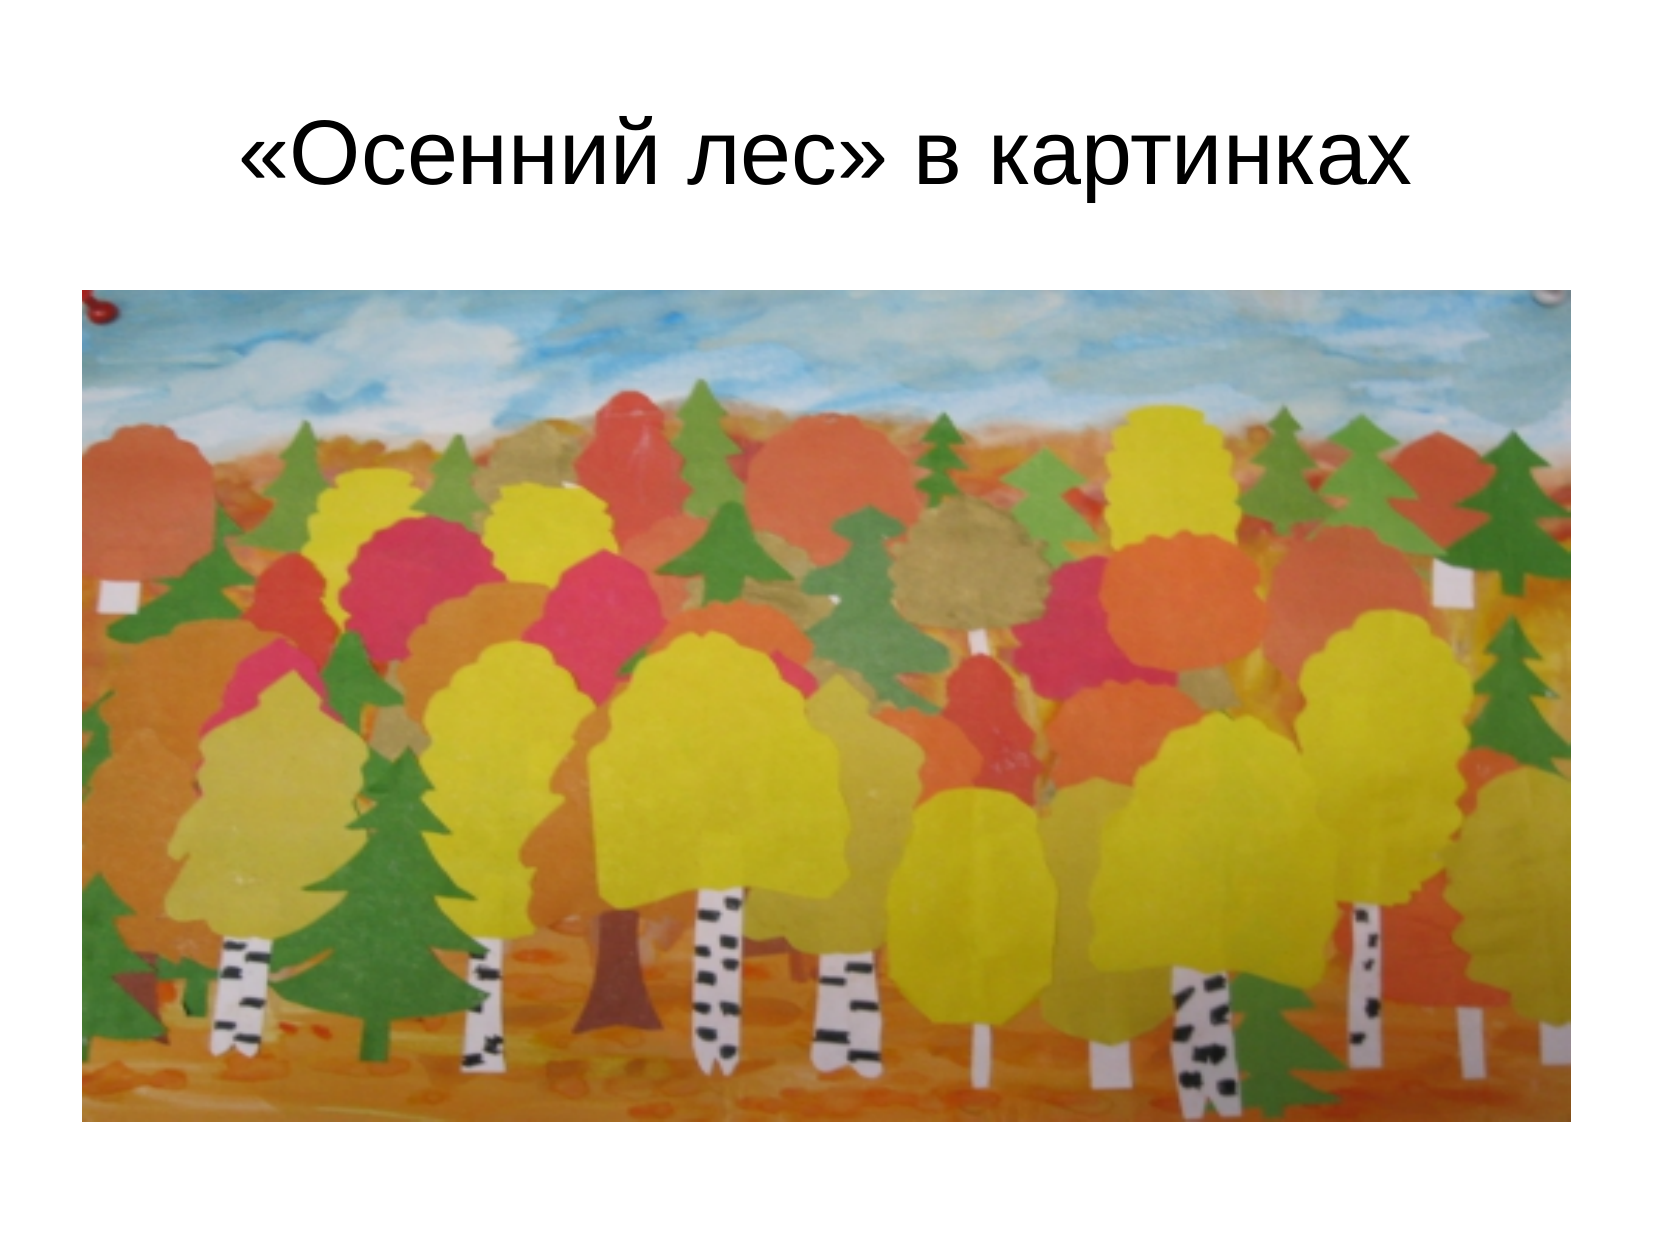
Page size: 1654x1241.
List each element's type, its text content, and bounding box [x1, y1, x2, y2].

title «Осенний лес» в картинках [82, 49, 1571, 257]
picture [82, 290, 1571, 1123]
